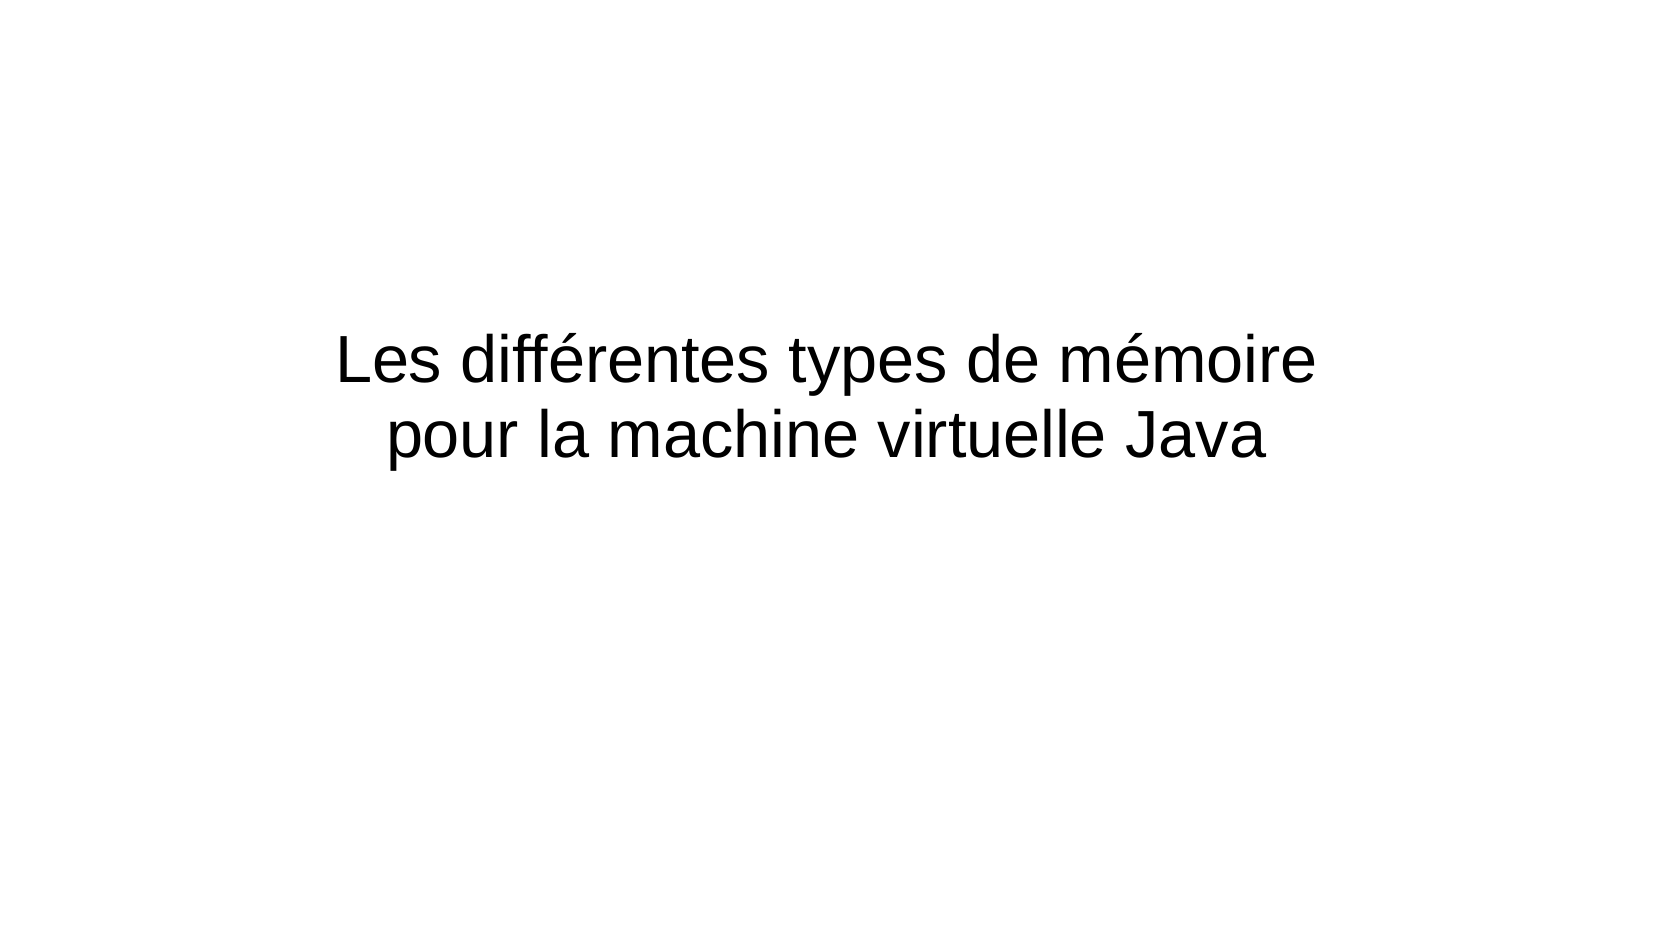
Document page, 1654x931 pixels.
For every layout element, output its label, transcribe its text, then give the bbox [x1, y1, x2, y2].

subtitle Les différentes types de mémoire pour la machine virtuelle Java [82, 37, 1571, 757]
